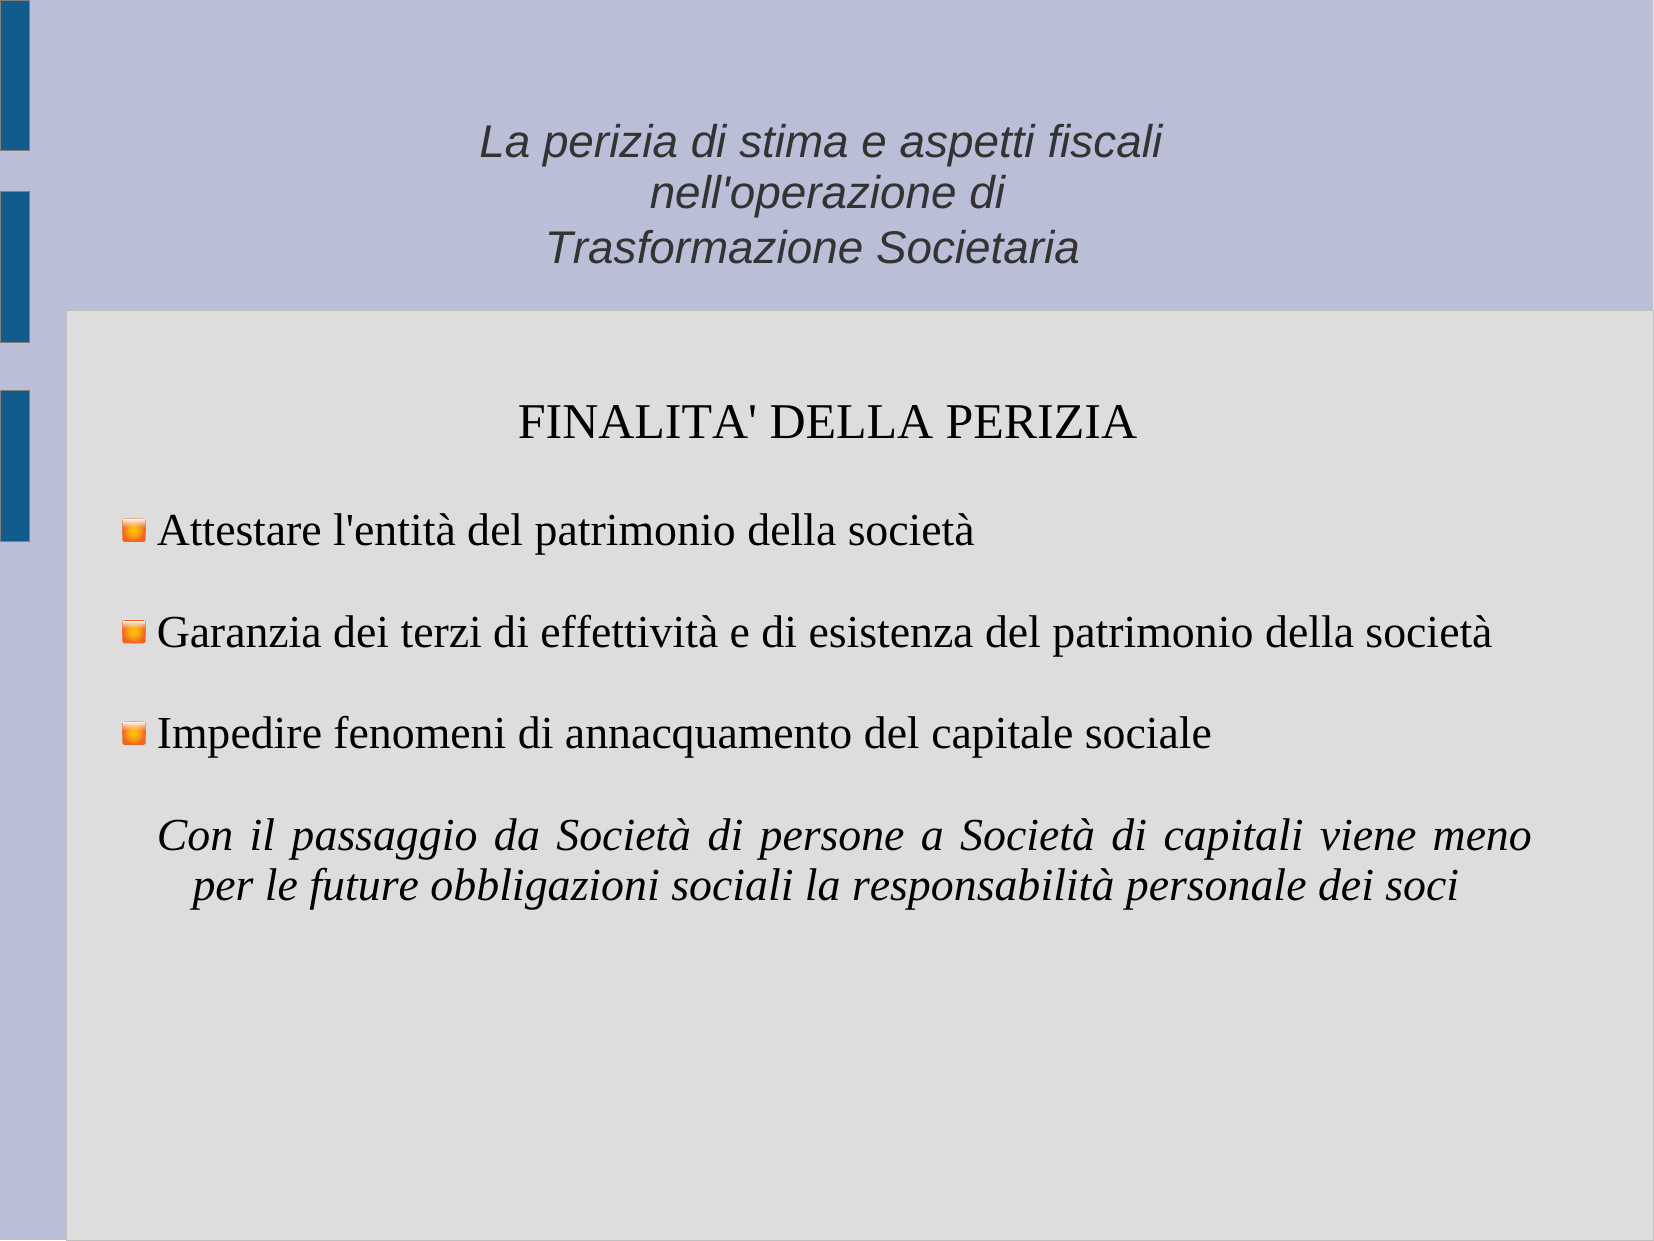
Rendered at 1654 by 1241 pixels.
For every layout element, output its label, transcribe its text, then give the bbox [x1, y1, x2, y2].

subtitle FINALITA' DELLA PERIZIA Attestare l'entità del patrimonio della società Garanzia dei terzi di effettività e di esistenza del patrimonio della società Impedire fenomeni di annacquamento del capitale sociale Con il passaggio da Società di persone a Società di capitali viene meno per le future obbligazioni sociali la responsabilità personale dei soci [121, 344, 1534, 1127]
title La perizia di stima e aspetti fiscali nell'operazione di Trasformazione Societaria [121, 91, 1534, 299]
